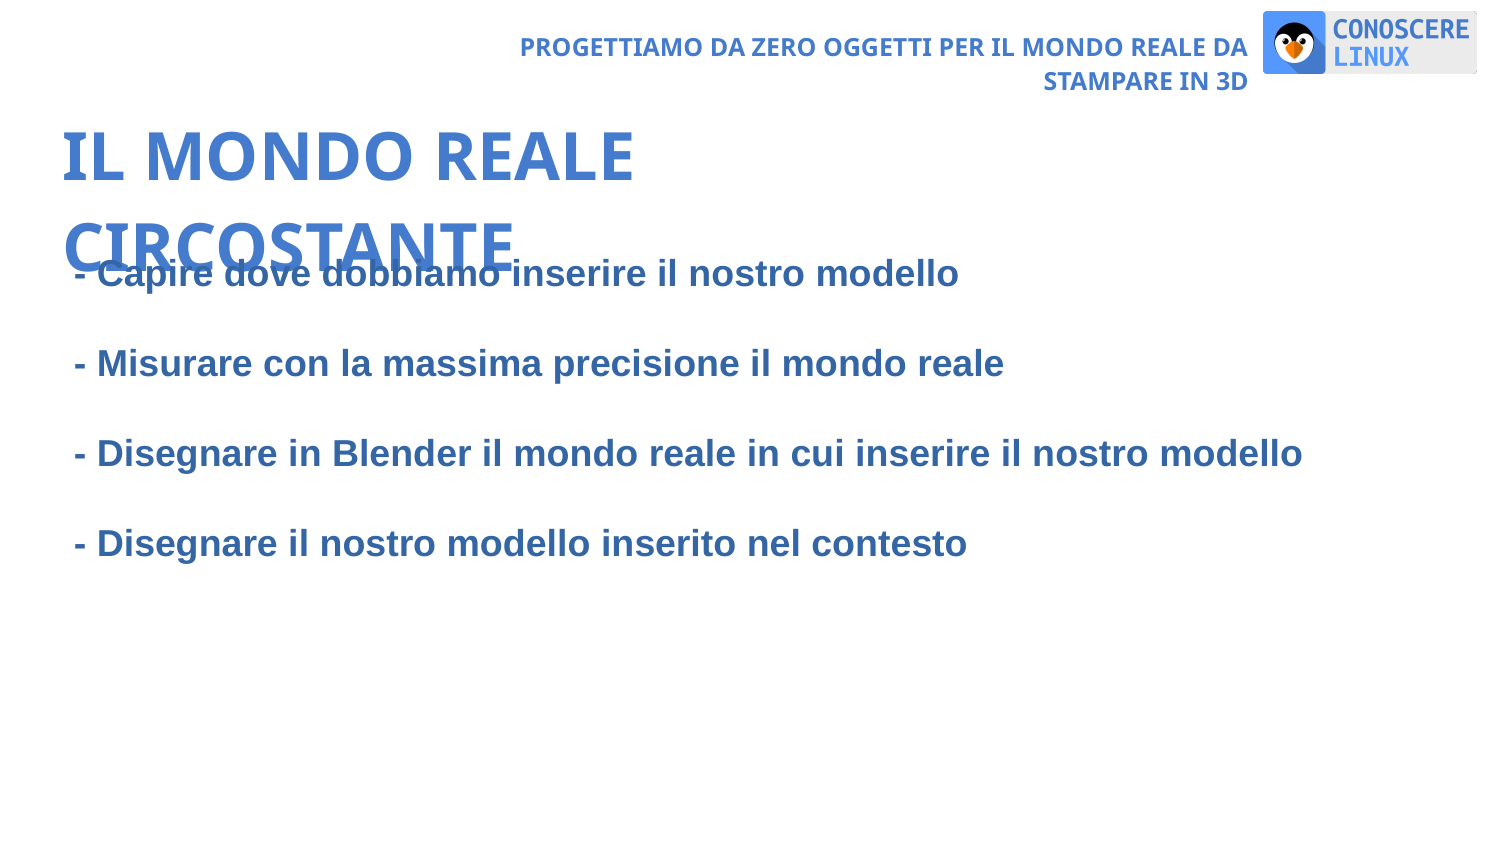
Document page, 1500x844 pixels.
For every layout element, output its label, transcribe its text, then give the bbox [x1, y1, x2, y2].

text_box IL MONDO REALE CIRCOSTANTE [47, 102, 1075, 189]
picture [1263, 11, 1477, 74]
text_box PROGETTIAMO DA ZERO OGGETTI PER IL MONDO REALE DA STAMPARE IN 3D [437, 21, 1264, 91]
title - Capire dove dobbiamo inserire il nostro modello - Misurare con la massima precisione il mondo reale - Disegnare in Blender il mondo reale in cui inserire il nostro modello - Disegnare il nostro modello inserito nel contesto [59, 507, 1390, 579]
